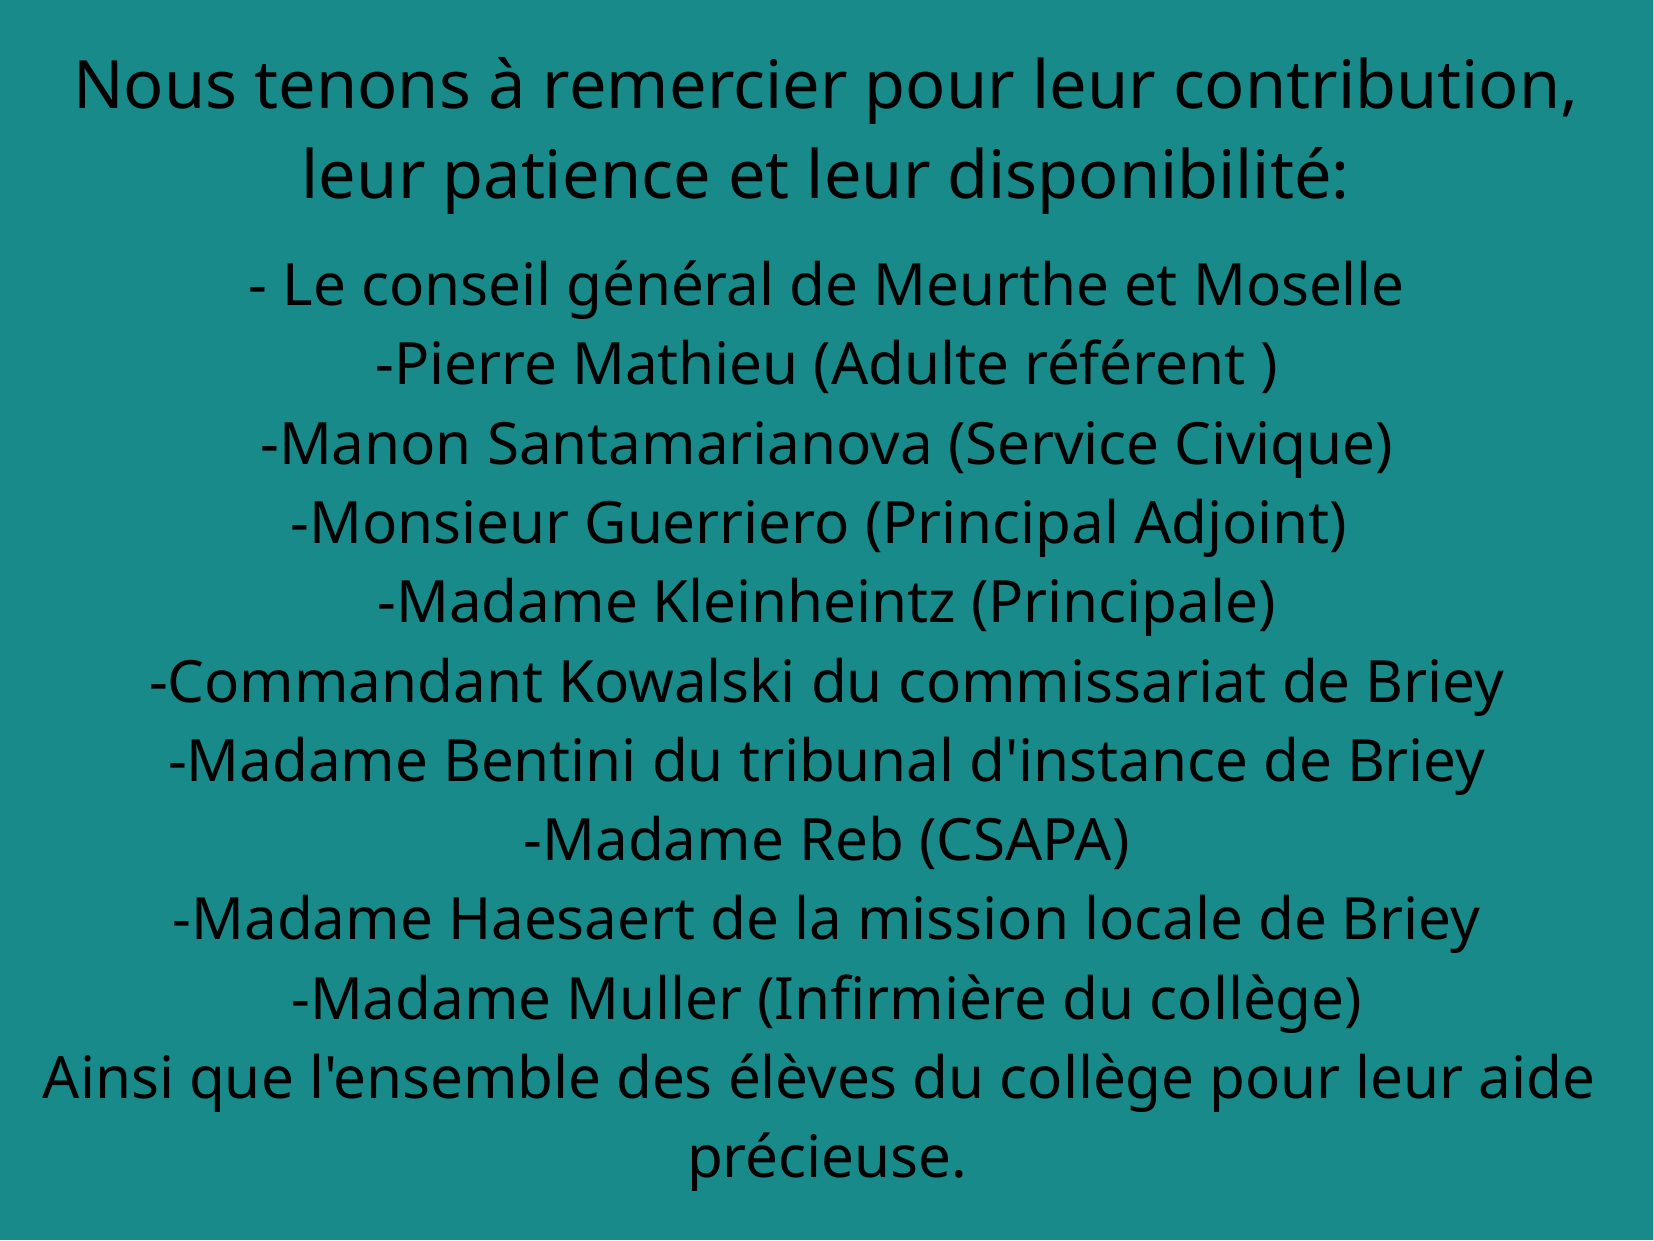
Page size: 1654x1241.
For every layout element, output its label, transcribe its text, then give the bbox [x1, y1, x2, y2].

text_box - Le conseil général de Meurthe et Moselle -Pierre Mathieu (Adulte référent ) -Manon Santamarianova (Service Civique) -Monsieur Guerriero (Principal Adjoint) -Madame Kleinheintz (Principale) -Commandant Kowalski du commissariat de Briey -Madame Bentini du tribunal d'instance de Briey -Madame Reb (CSAPA) -Madame Haesaert de la mission locale de Briey -Madame Muller (Infirmière du collège) Ainsi que l'ensemble des élèves du collège pour leur aide précieuse. [0, 236, 1654, 1211]
text_box Nous tenons à remercier pour leur contribution, leur patience et leur disponibilité: [0, 29, 1654, 191]
